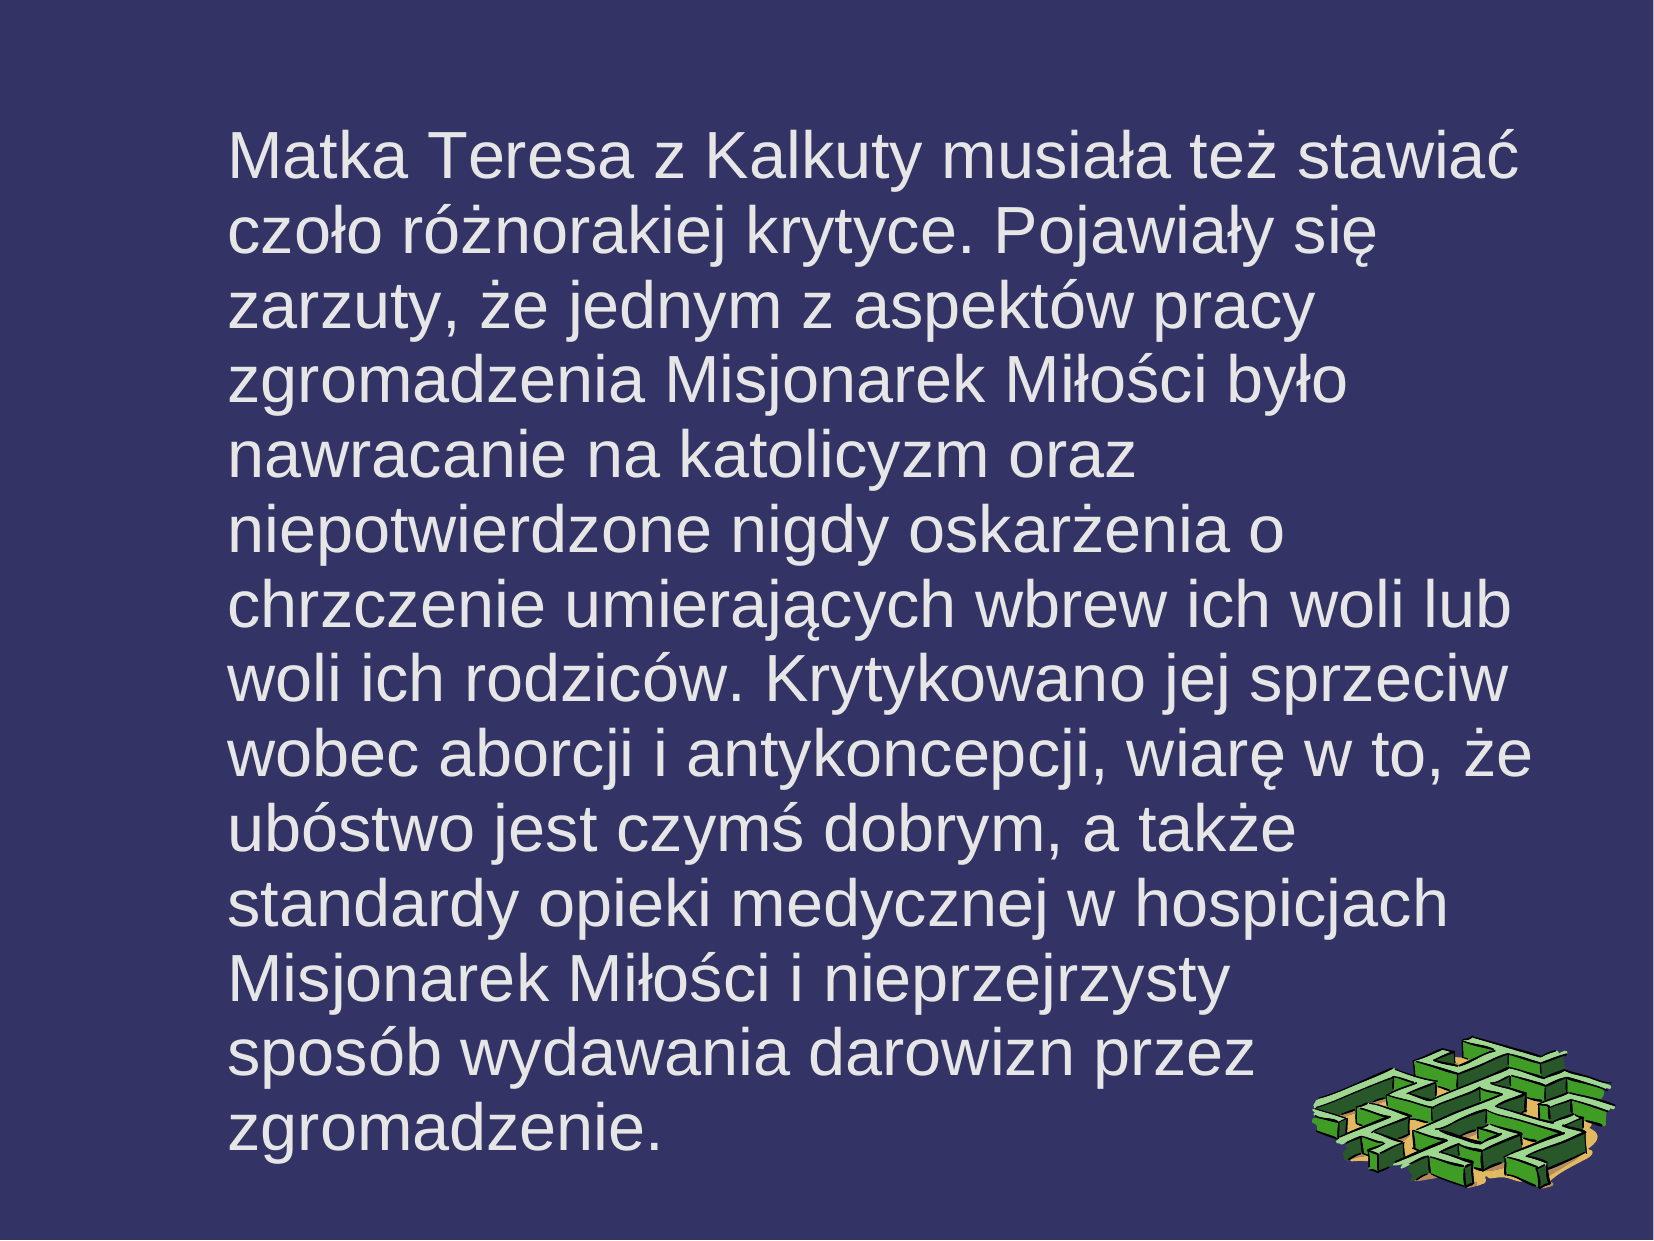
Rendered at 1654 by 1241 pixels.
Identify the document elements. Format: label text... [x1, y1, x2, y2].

list Matka Teresa z Kalkuty musiała też stawiać czoło różnorakiej krytyce. Pojawiały się zarzuty, że jednym z aspektów pracy zgromadzenia Misjonarek Miłości było nawracanie na katolicyzm oraz niepotwierdzone nigdy oskarżenia o chrzczenie umierających wbrew ich woli lub woli ich rodziców. Krytykowano jej sprzeciw wobec aborcji i antykoncepcji, wiarę w to, że ubóstwo jest czymś dobrym, a także standardy opieki medycznej w hospicjach Misjonarek Miłości i nieprzejrzysty sposób wydawania darowizn przez zgromadzenie. [144, 118, 1536, 1165]
